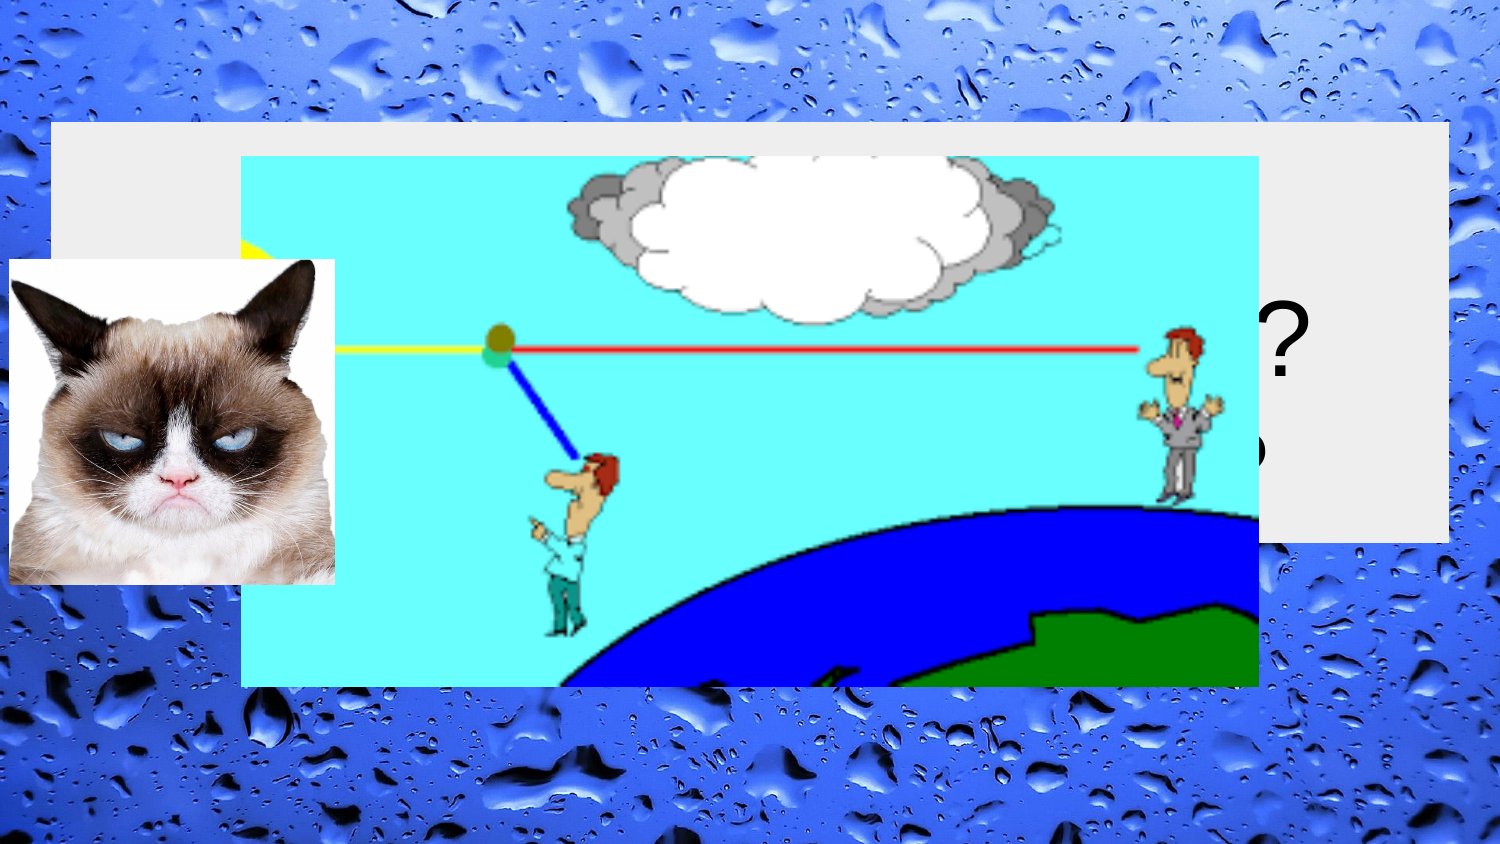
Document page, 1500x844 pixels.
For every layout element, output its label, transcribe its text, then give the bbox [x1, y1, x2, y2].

picture [0, 0, 1500, 844]
title Why is the sky blue? Why is the ocean blue? What colour is water? [51, 122, 1449, 543]
